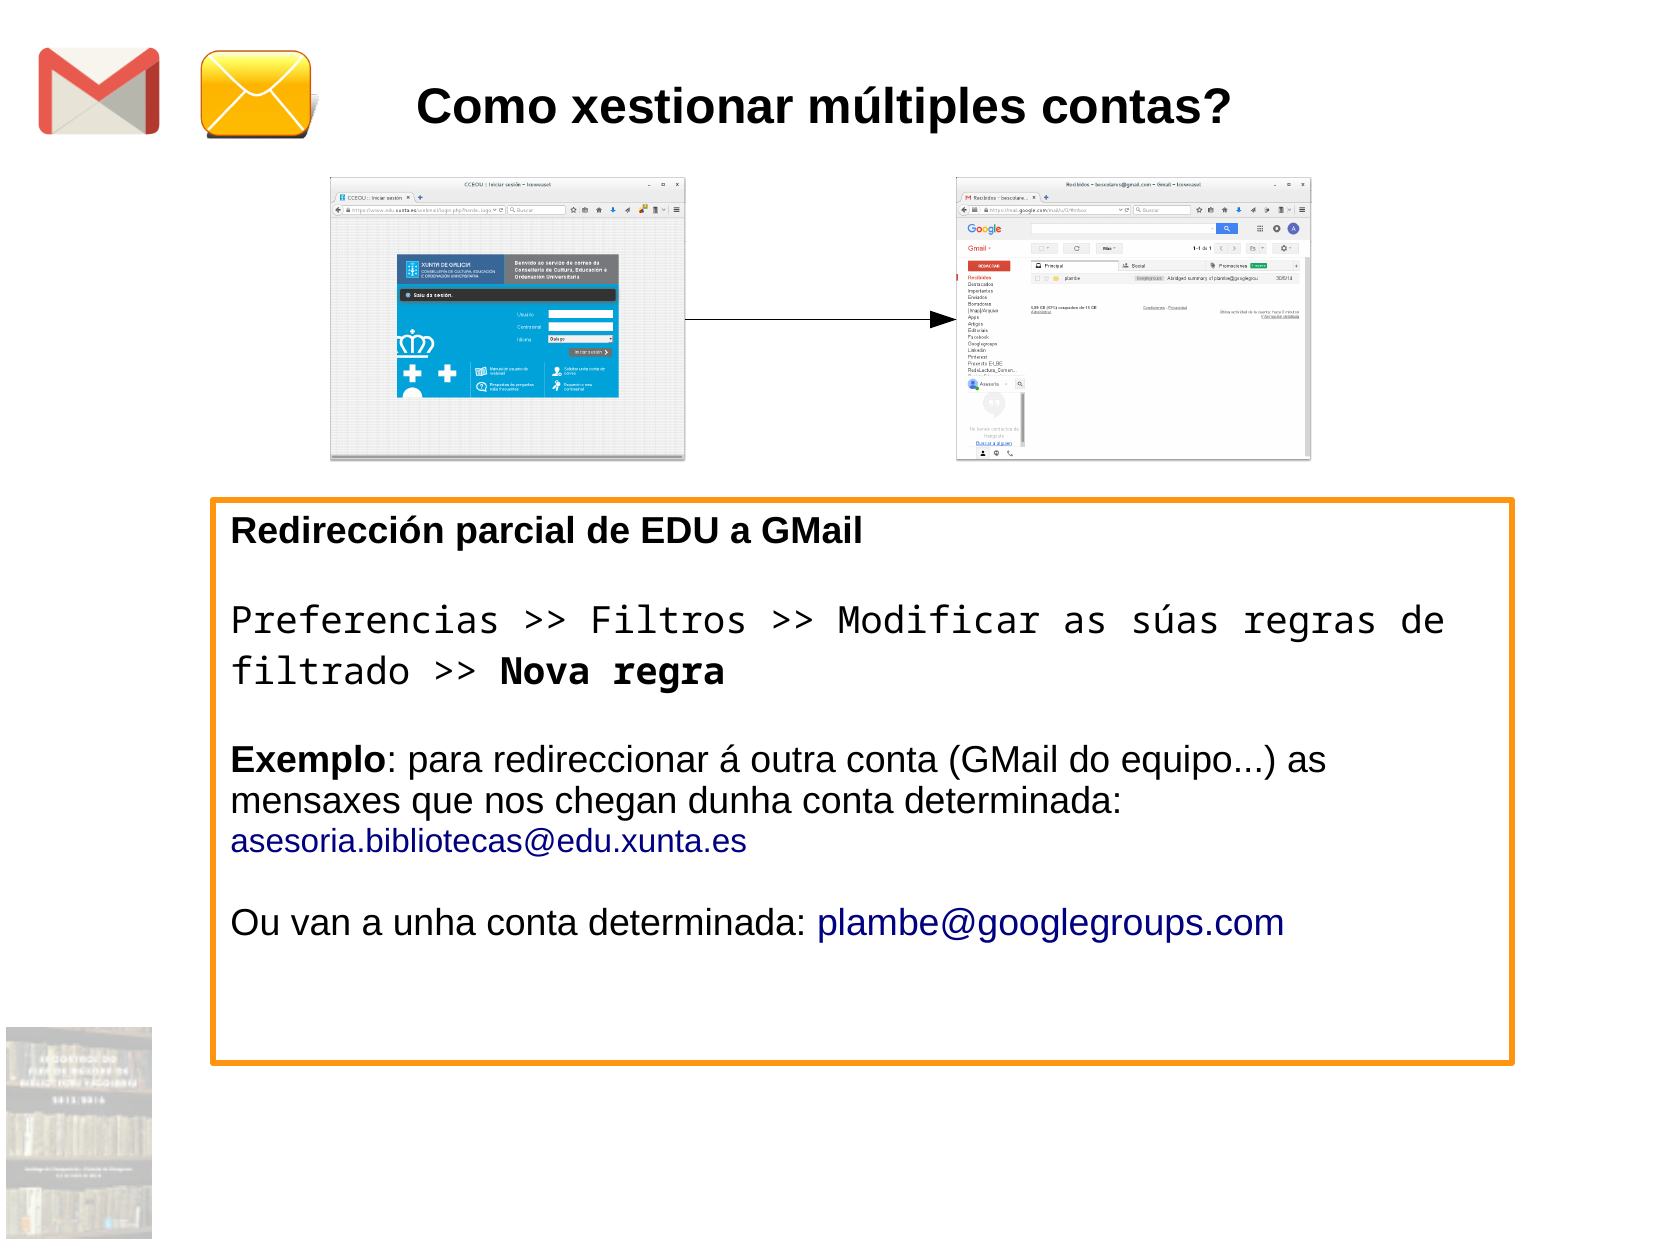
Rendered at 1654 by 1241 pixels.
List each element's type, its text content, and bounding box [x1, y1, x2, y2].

text_box Redirección parcial de EDU a GMail Preferencias >> Filtros >> Modificar as súas regras de filtrado >> Nova regra Exemplo: para redireccionar á outra conta (GMail do equipo...) as mensaxes que nos chegan dunha conta determinada: asesoria.bibliotecas@edu.xunta.es Ou van a unha conta determinada: plambe@googlegroups.com [212, 499, 1512, 1063]
picture [38, 47, 160, 135]
text_box Como xestionar múltiples contas? [401, 70, 1619, 154]
picture [200, 35, 319, 154]
picture [330, 177, 686, 462]
picture [956, 177, 1312, 462]
picture [6, 1027, 152, 1239]
